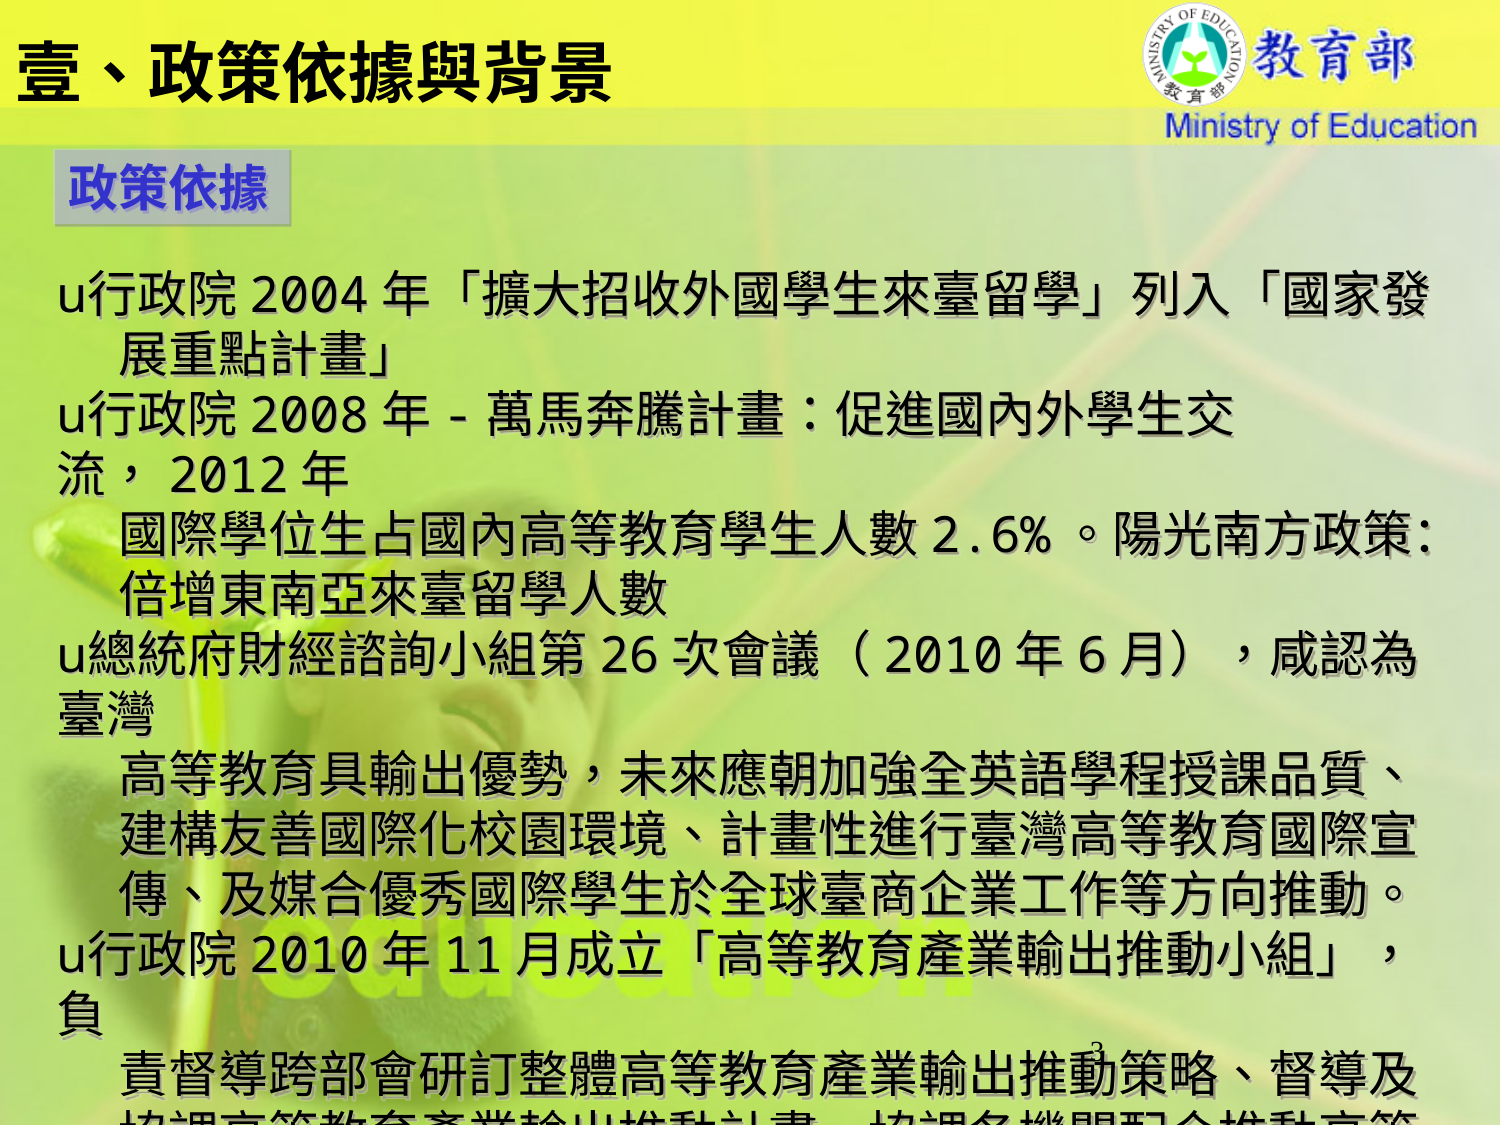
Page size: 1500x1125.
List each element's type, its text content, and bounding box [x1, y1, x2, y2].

text_box [1340, 1091, 1351, 1095]
text_box [1327, 1050, 1342, 1055]
text_box 政策依據 [53, 148, 290, 224]
text_box [1193, 1068, 1200, 1074]
text_box [1150, 1050, 1198, 1101]
text_box [1150, 1079, 1158, 1087]
text_box [1284, 1050, 1347, 1101]
text_box [1201, 1050, 1280, 1101]
text_box [1343, 1050, 1355, 1055]
text_box [1134, 1079, 1141, 1085]
text_box [1104, 1069, 1111, 1092]
text_box 行政院2004年「擴大招收外國學生來臺留學」列入「國家發 展重點計畫」 行政院2008年-萬馬奔騰計畫：促進國內外學生交流，2012年 國際學位生占國內高等教育學生人數2.6%。陽光南方政策： 倍增東南亞來臺留學人數 總統府財經諮詢小組第26次會議（2010年6月），咸認為臺灣 高等教育具輸出優勢，未來應朝加強全英語學程授課品質、 建構友善國際化校園環境、計畫性進行臺灣高等教育國際宣 傳、及媒合優秀國際學生於全球臺商企業工作等方向推動。 行政院2010年11月成立「高等教育產業輸出推動小組」，負 責督導跨部會研訂整體高等教育產業輸出推動策略、督導及 協調高等教育產業輸出推動計畫、協調各機關配合推動高等 教育產業輸出之執行及其他有關高等教育產業輸出推動事項 [41, 255, 1447, 1050]
text_box [1098, 1095, 1106, 1101]
text_box [1356, 1050, 1388, 1101]
text_box [1200, 1086, 1210, 1091]
text_box [1074, 1050, 1144, 1101]
text_box 壹、政策依據與背景 [0, 0, 1175, 142]
text_box [1130, 1050, 1148, 1056]
text_box [1074, 1097, 1094, 1101]
text_box [1384, 1082, 1388, 1092]
